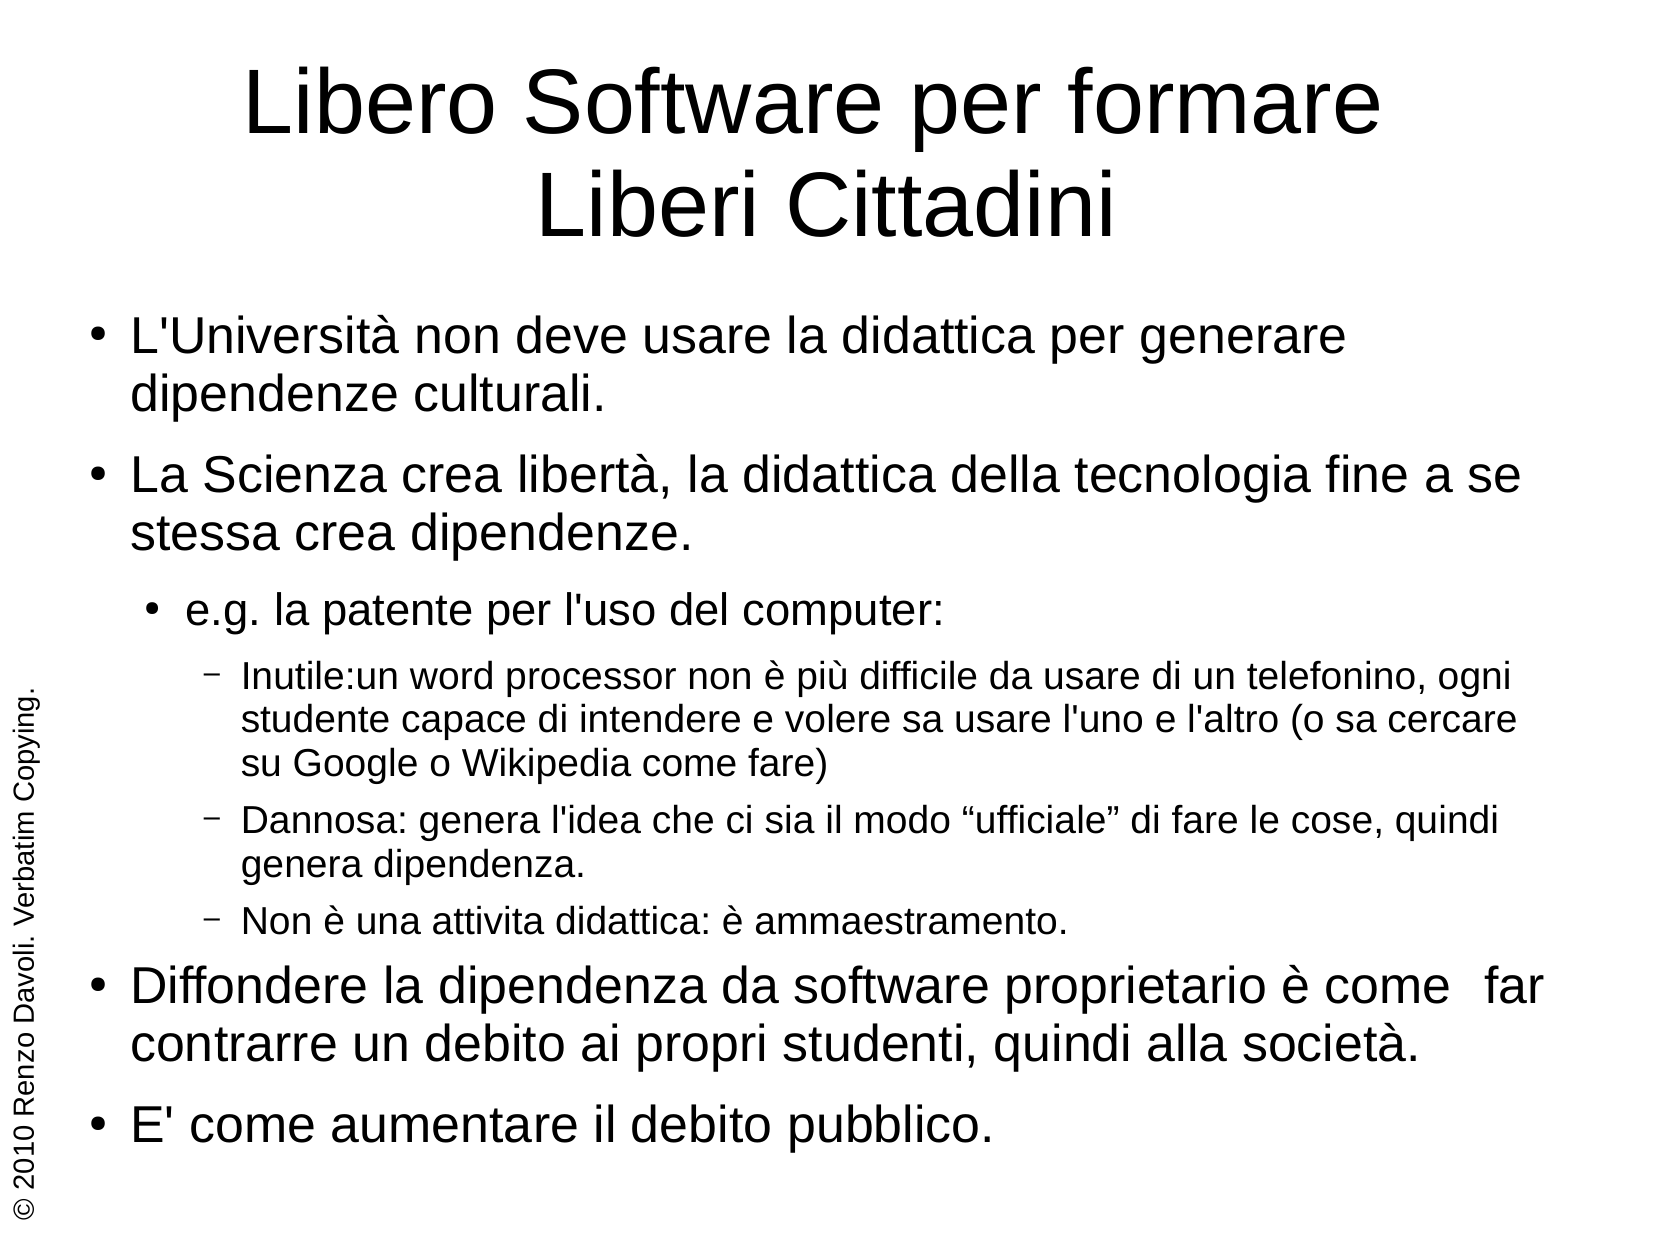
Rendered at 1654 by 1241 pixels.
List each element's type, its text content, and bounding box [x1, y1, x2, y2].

title Libero Software per formare Liberi Cittadini [82, 50, 1571, 256]
list L'Università non deve usare la didattica per generare dipendenze culturali. La Scienza crea libertà, la didattica della tecnologia fine a se stessa crea dipendenze. e.g. la patente per l'uso del computer: Inutile:un word processor non è più difficile da usare di un telefonino, ogni studente capace di intendere e volere sa usare l'uno e l'altro (o sa cercare su Google o Wikipedia come fare) Dannosa: genera l'idea che ci sia il modo “ufficiale” di fare le cose, quindi genera dipendenza. Non è una attivita didattica: è ammaestramento. Diffondere la dipendenza da software proprietario è come far contrarre un debito ai propri studenti, quindi alla società. E' come aumentare il debito pubblico. [75, 306, 1564, 1163]
